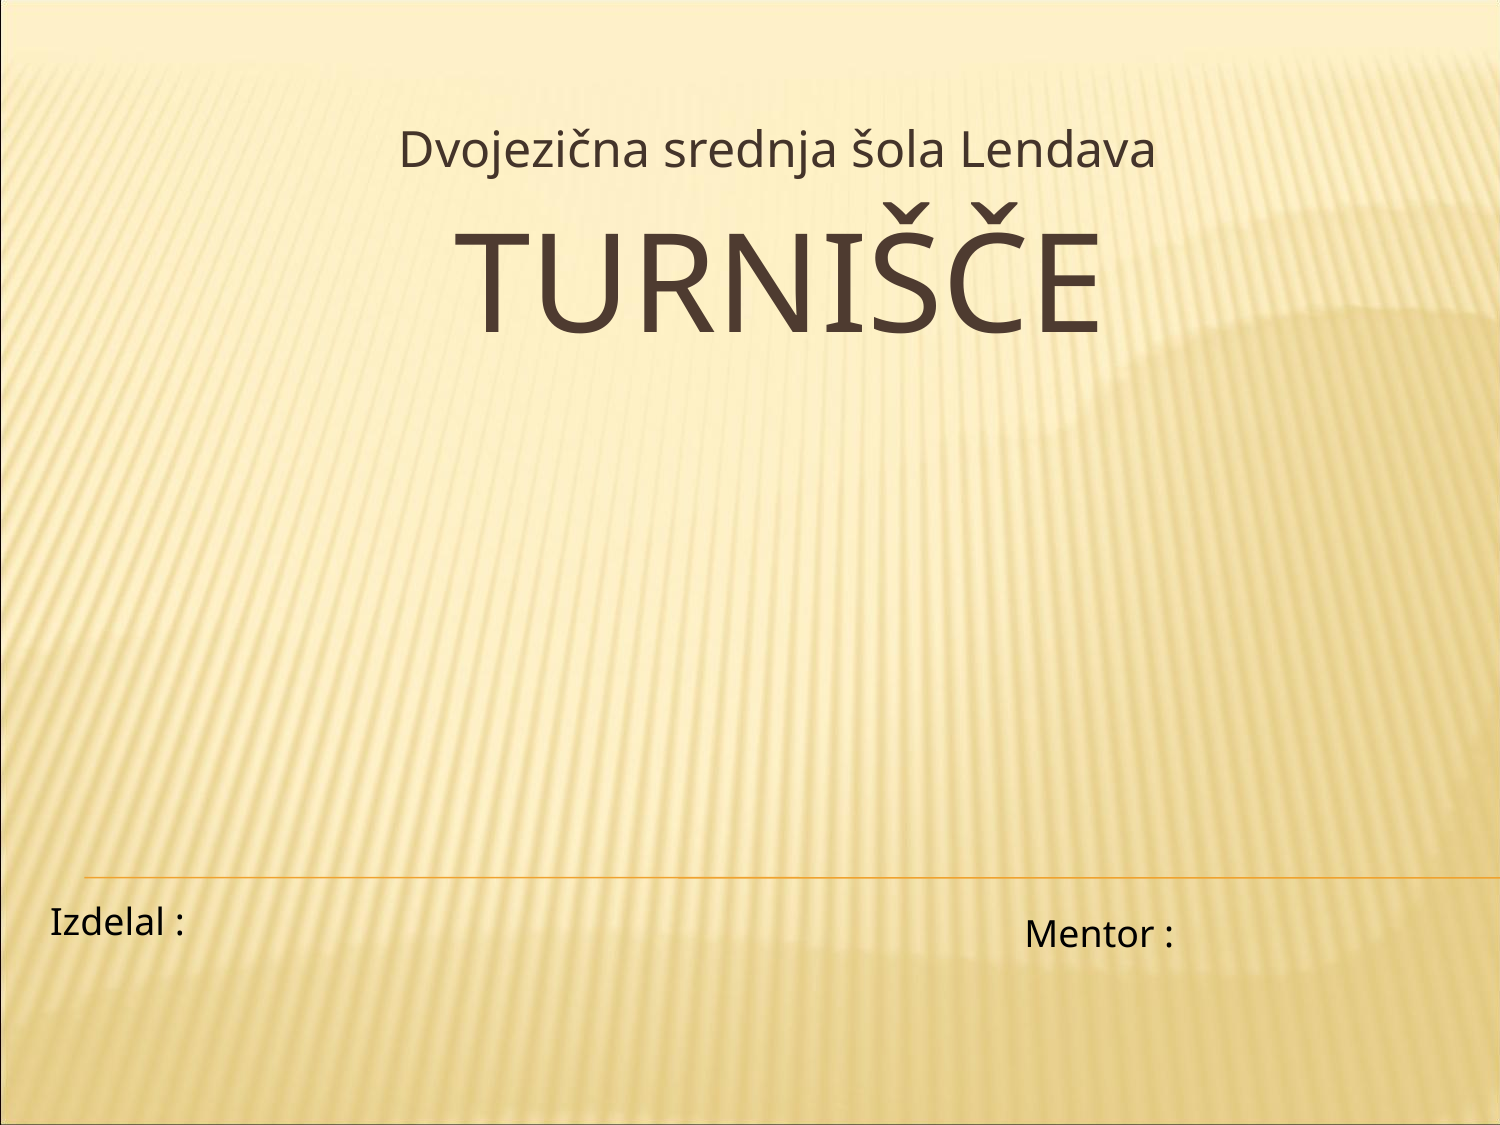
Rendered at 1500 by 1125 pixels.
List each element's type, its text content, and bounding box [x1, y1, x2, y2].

subtitle Dvojezična srednja šola Lendava [58, 35, 1447, 186]
text_box Izdelal : [35, 890, 704, 951]
title TURNIŠČE [82, 187, 1470, 388]
picture [0, 0, 1500, 1125]
text_box Mentor : [902, 902, 1430, 963]
